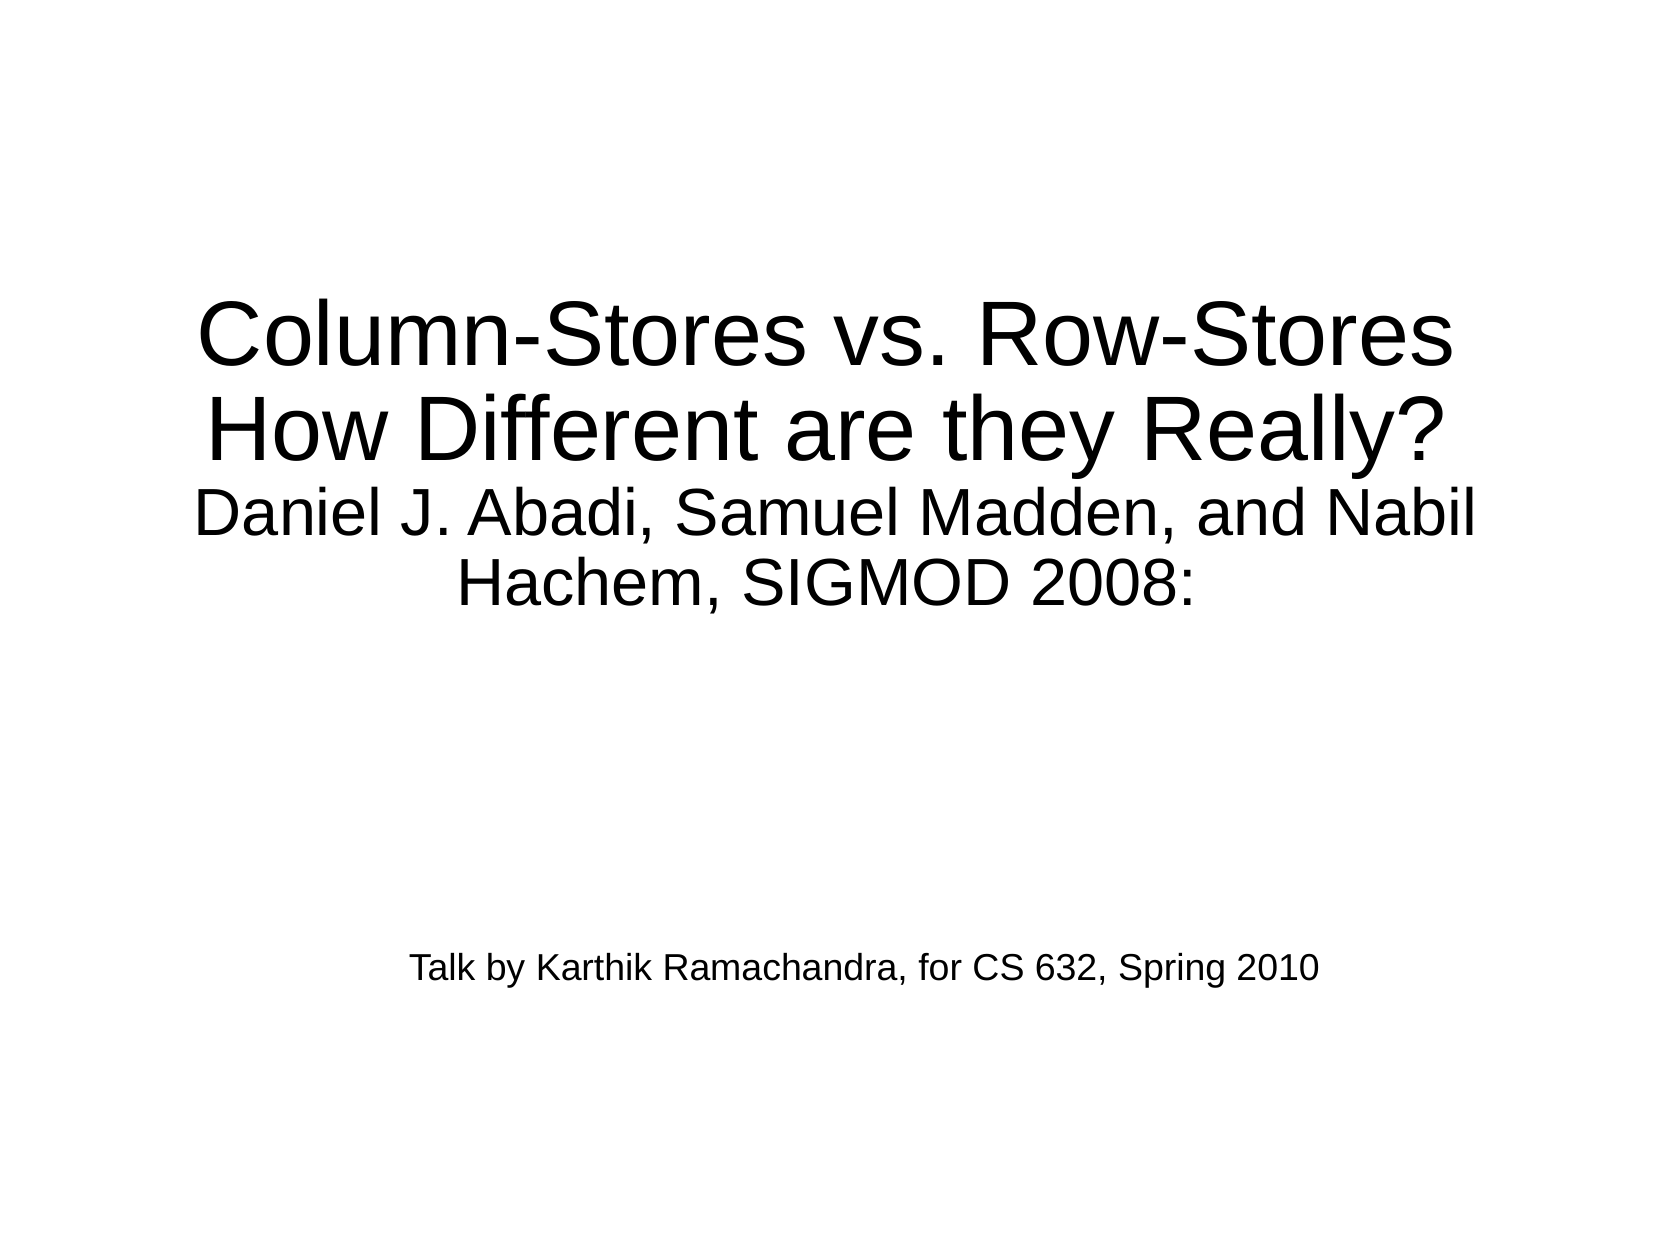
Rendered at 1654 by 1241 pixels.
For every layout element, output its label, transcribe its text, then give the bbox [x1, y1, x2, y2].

text_box Talk by Karthik Ramachandra, for CS 632, Spring 2010 [394, 939, 1340, 997]
title Column-Stores vs. Row-Stores How Different are they Really? Daniel J. Abadi, Samuel Madden, and Nabil Hachem, SIGMOD 2008: [82, 285, 1571, 623]
